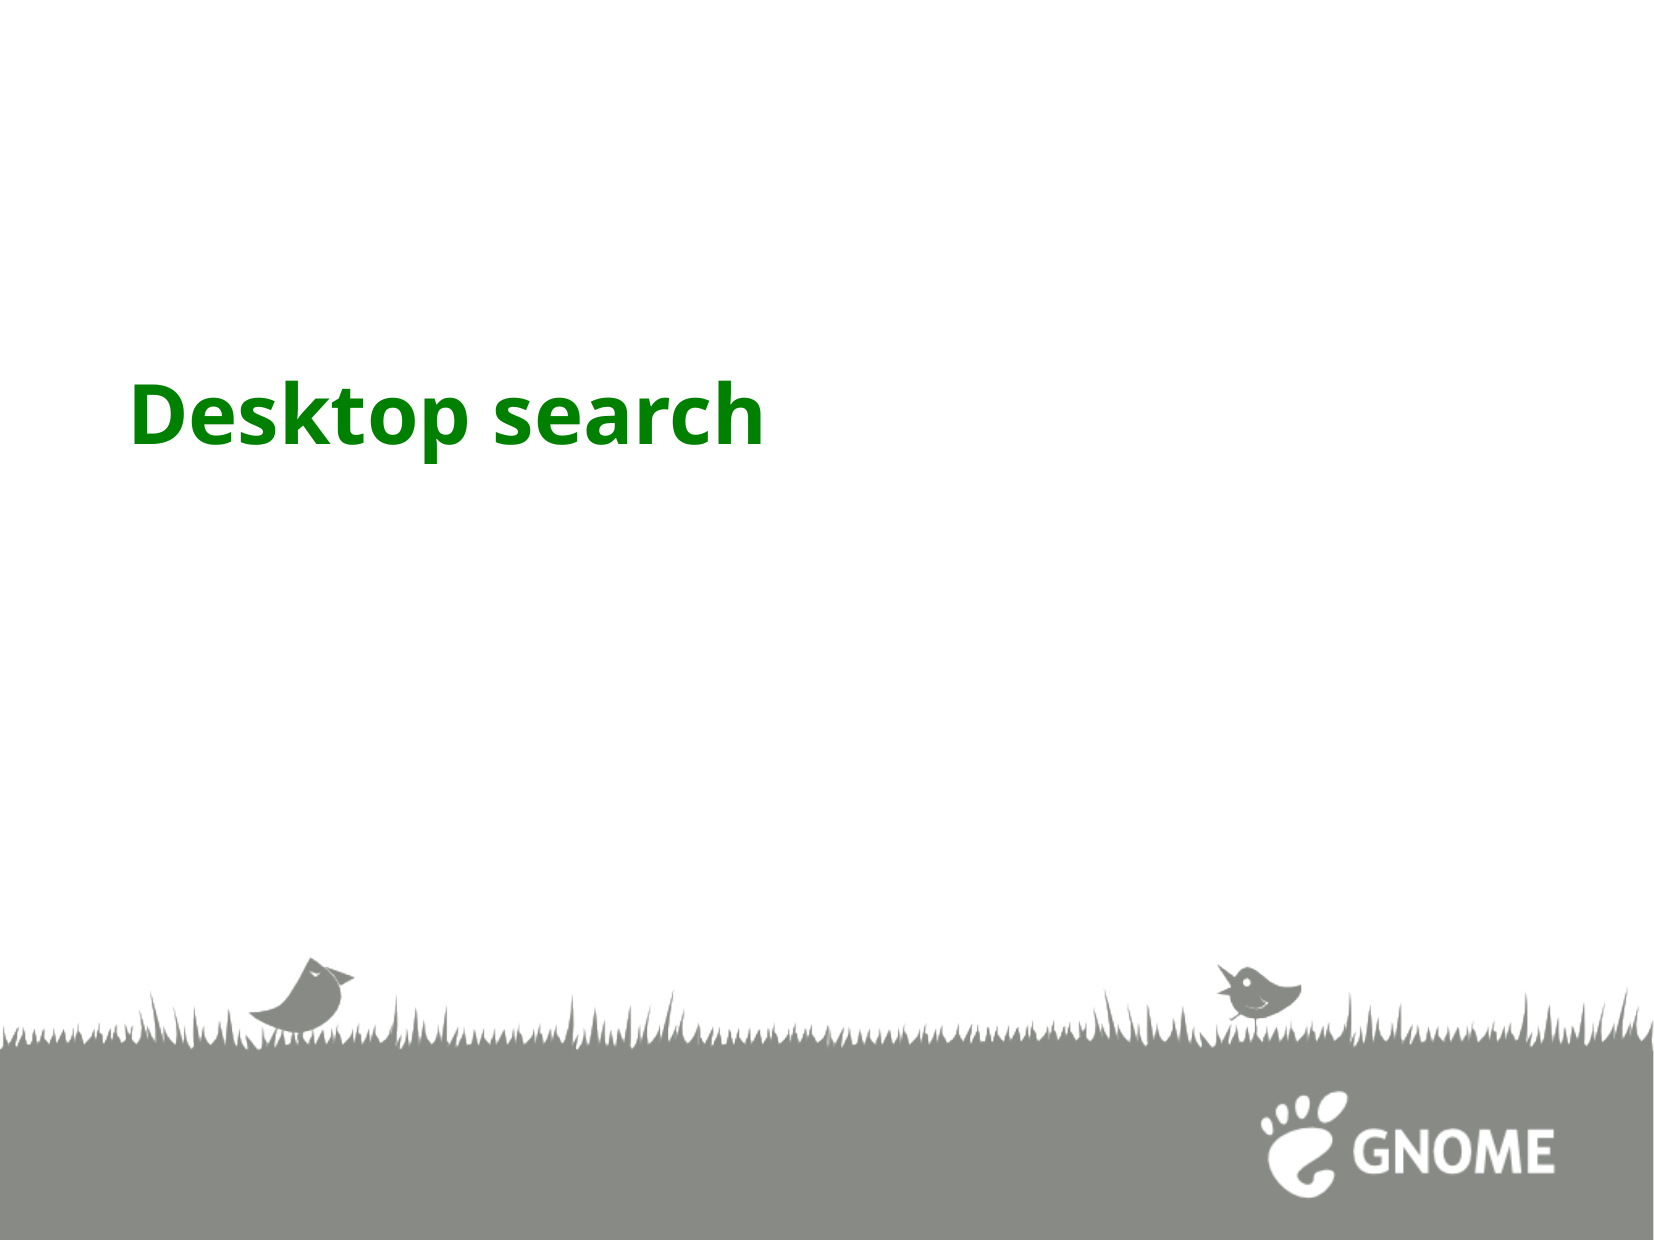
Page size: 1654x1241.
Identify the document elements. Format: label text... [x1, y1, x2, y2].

text_box Desktop search [112, 348, 1276, 476]
picture [0, 0, 1654, 1241]
